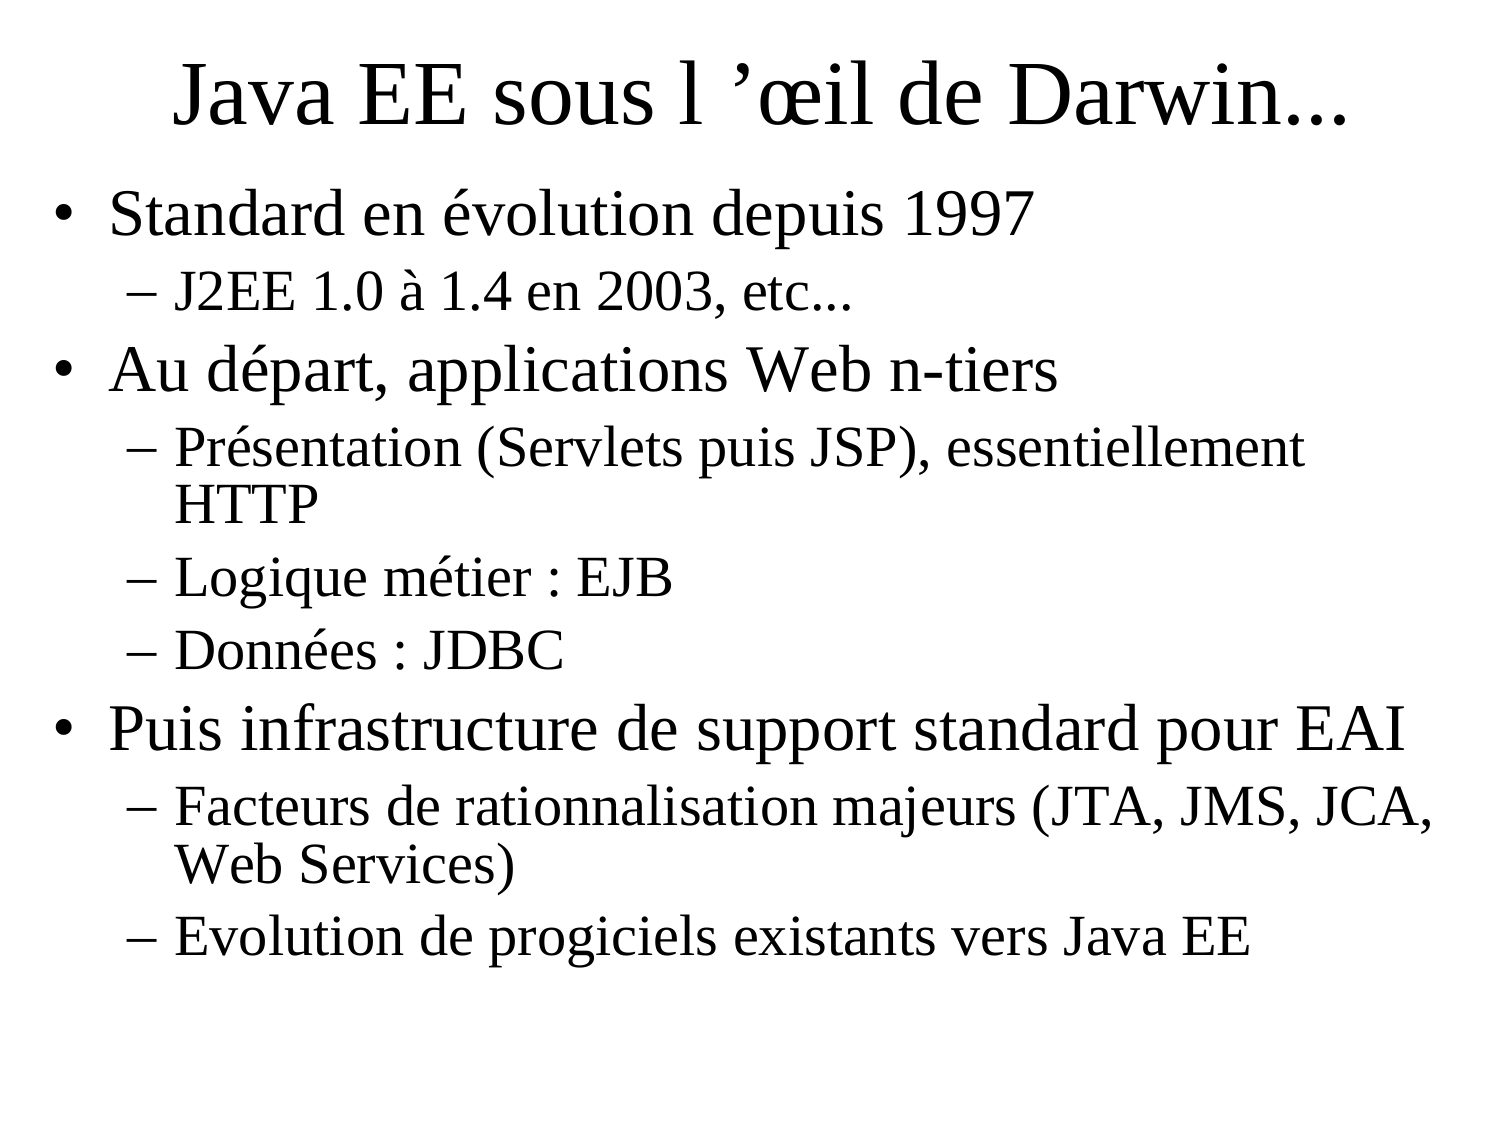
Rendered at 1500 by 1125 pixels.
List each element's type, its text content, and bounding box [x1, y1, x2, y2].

list Standard en évolution depuis 1997 J2EE 1.0 à 1.4 en 2003, etc... Au départ, applications Web n-tiers Présentation (Servlets puis JSP), essentiellement HTTP Logique métier : EJB Données : JDBC Puis infrastructure de support standard pour EAI Facteurs de rationnalisation majeurs (JTA, JMS, JCA, Web Services) Evolution de progiciels existants vers Java EE [37, 174, 1450, 1051]
title Java EE sous l ’œil de Darwin... [125, 0, 1401, 174]
